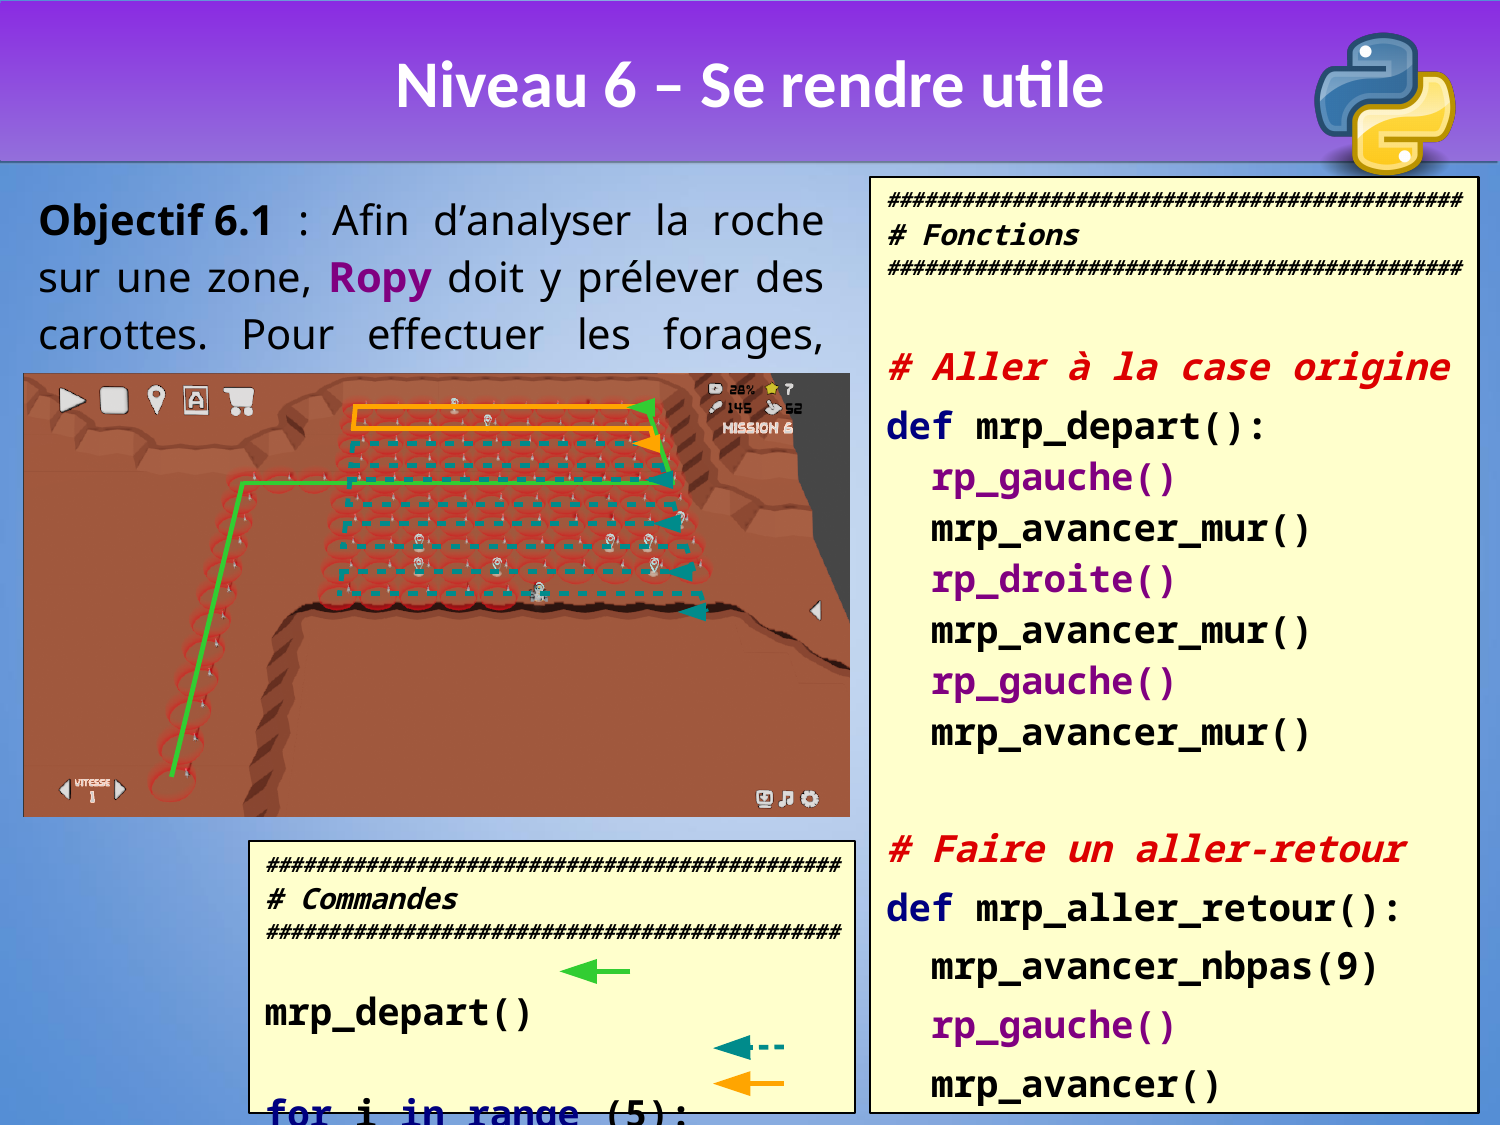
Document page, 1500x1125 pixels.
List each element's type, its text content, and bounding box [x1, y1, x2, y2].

picture [641, 1114, 658, 1125]
picture [614, 1114, 638, 1125]
picture [496, 1118, 504, 1123]
text_box Objectif 6.1 : Afin d’analyser la roche sur une zone, Ropy doit y prélever des carottes. Pour effectuer les forages, Ropy doit passer sur toutes les cases. [23, 183, 840, 373]
picture [430, 1114, 437, 1125]
text_box Niveau 6 – Se rendre utile [0, 1, 1500, 161]
picture [479, 1114, 498, 1125]
picture [533, 1114, 538, 1125]
text_box ############################################## # Commandes ############################################## mrp_depart() for i in range (5): mrp_aller_retour() [249, 841, 856, 1114]
picture [554, 1114, 562, 1125]
picture [509, 1114, 514, 1125]
picture [414, 1114, 424, 1125]
picture [0, 29, 1500, 1125]
picture [564, 1114, 610, 1125]
text_box ############################################## # Fonctions ############################################## # Aller à la case origine def mrp_depart(): rp_gauche() mrp_avancer_mur() rp_droite() mrp_avancer_mur() rp_gauche() mrp_avancer_mur() # Faire un aller-retour def mrp_aller_retour(): mrp_avancer_nbpas(9) rp_gauche() mrp_avancer() rp_gauche() mrp_avancer_nbpas(9) rp_droite() mrp_avancer() rp_droite() [870, 177, 1479, 1114]
picture [277, 1114, 291, 1125]
picture [305, 1114, 316, 1125]
picture [321, 1114, 363, 1125]
picture [443, 1114, 474, 1125]
picture [369, 1114, 408, 1125]
picture [294, 1114, 302, 1123]
picture [520, 1114, 527, 1125]
picture [541, 1114, 549, 1123]
